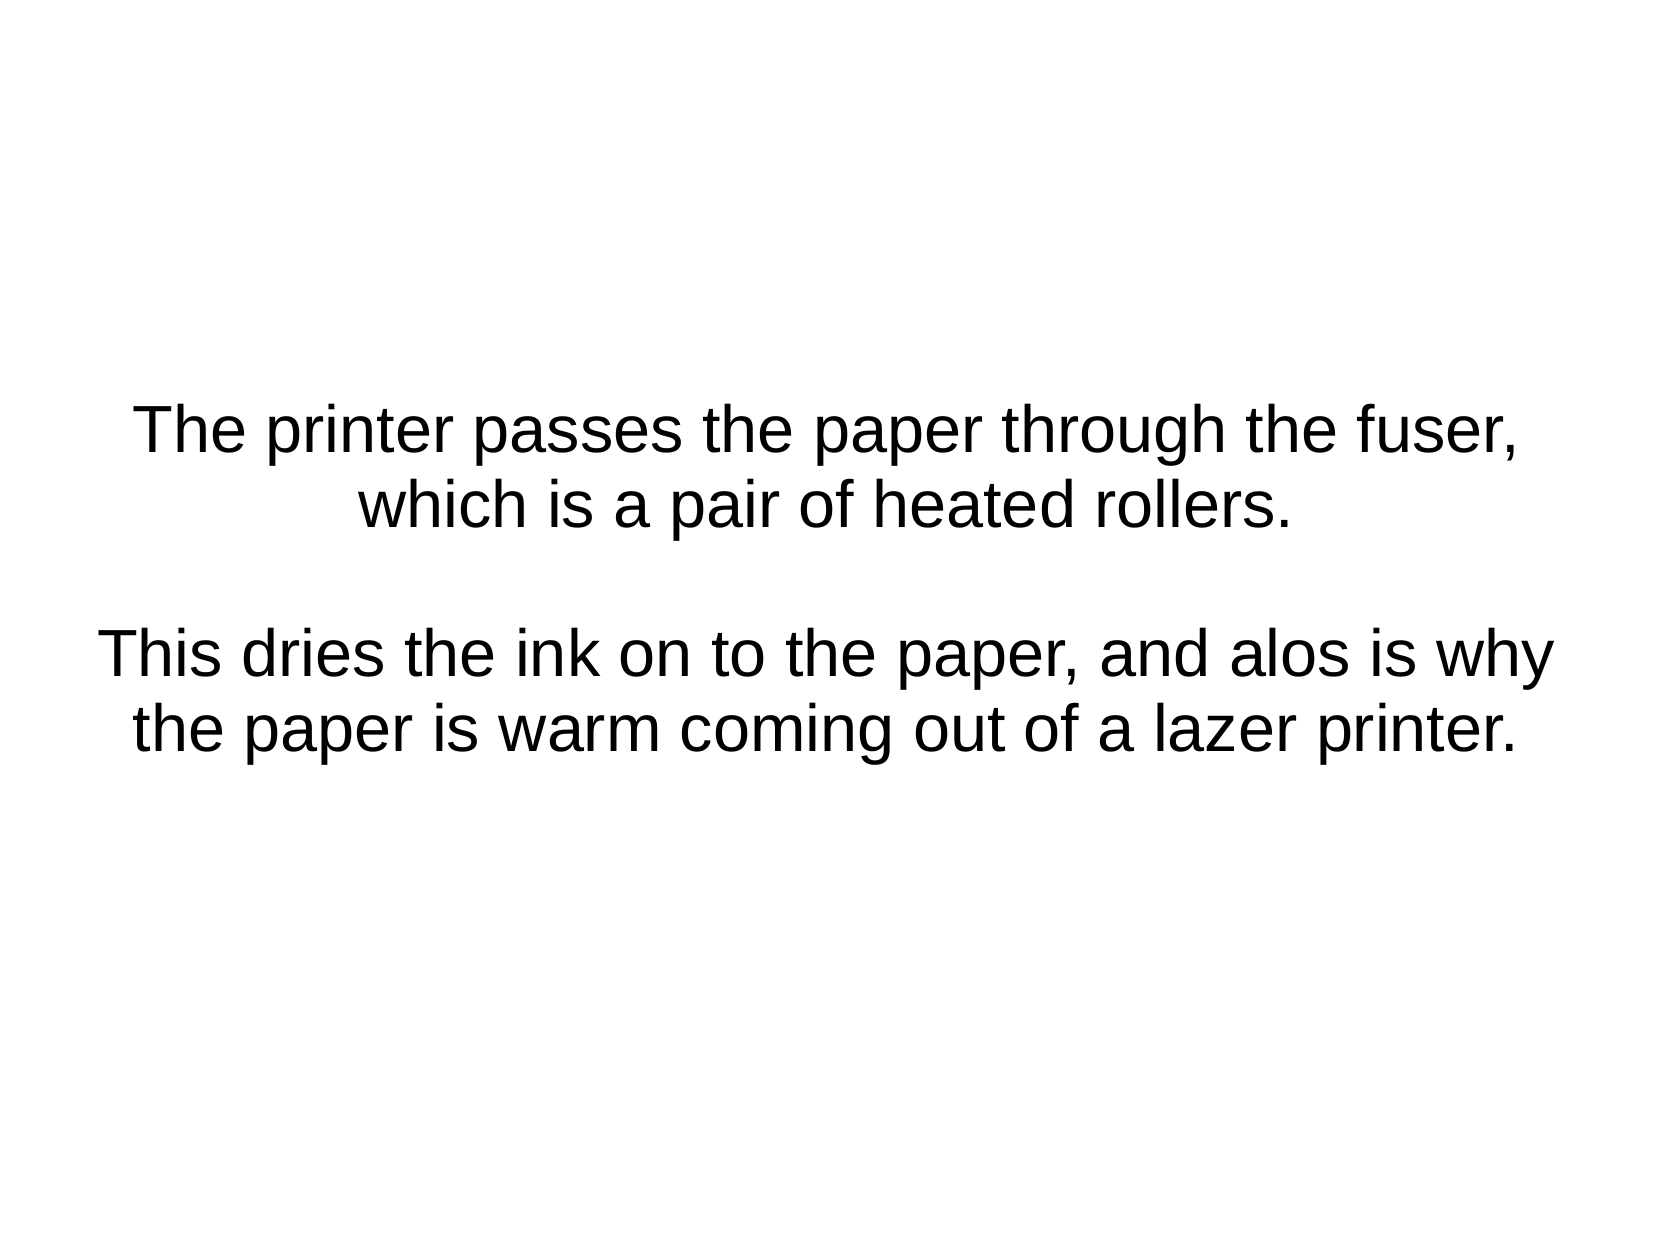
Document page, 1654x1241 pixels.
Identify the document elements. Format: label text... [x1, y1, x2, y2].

subtitle The printer passes the paper through the fuser, which is a pair of heated rollers. This dries the ink on to the paper, and alos is why the paper is warm coming out of a lazer printer. [82, 56, 1571, 1102]
